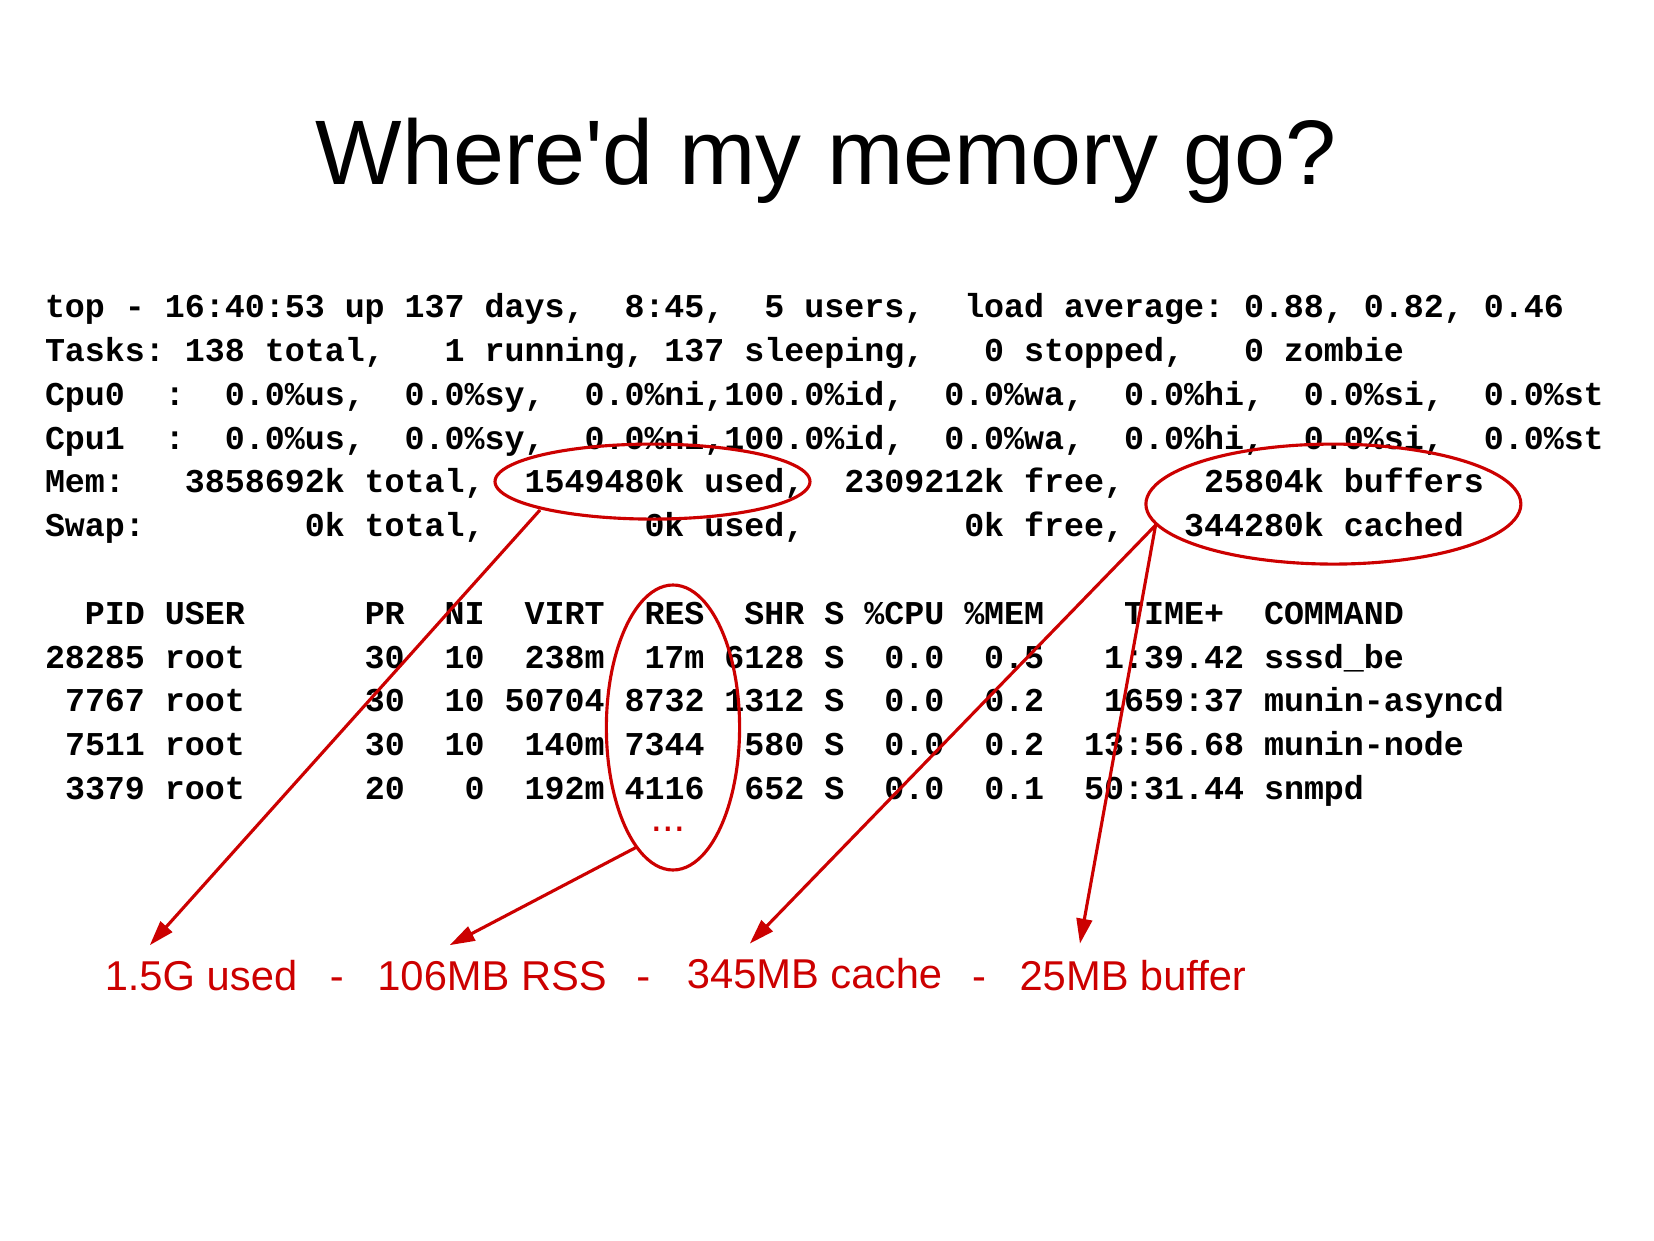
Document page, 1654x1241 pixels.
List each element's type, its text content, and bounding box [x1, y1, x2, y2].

text_box 106MB RSS [362, 945, 621, 1007]
list top - 16:40:53 up 137 days, 8:45, 5 users, load average: 0.88, 0.82, 0.46 Tasks: 138 total, 1 running, 137 sleeping, 0 stopped, 0 zombie Cpu0 : 0.0%us, 0.0%sy, 0.0%ni,100.0%id, 0.0%wa, 0.0%hi, 0.0%si, 0.0%st Cpu1 : 0.0%us, 0.0%sy, 0.0%ni,100.0%id, 0.0%wa, 0.0%hi, 0.0%si, 0.0%st Mem: 3858692k total, 1549480k used, 2309212k free, 25804k buffers Swap: 0k total, 0k used, 0k free, 344280k cached PID USER PR NI VIRT RES SHR S %CPU %MEM TIME+ COMMAND 28285 root 30 10 238m 17m 6128 S 0.0 0.5 1:39.42 sssd_be 7767 root 30 10 50704 8732 1312 S 0.0 0.2 1659:37 munin-asyncd 7511 root 30 10 140m 7344 580 S 0.0 0.2 13:56.68 munin-node 3379 root 20 0 192m 4116 652 S 0.0 0.1 50:31.44 snmpd [813, 533, 1152, 882]
text_box - [621, 945, 666, 1007]
list top - 16:40:53 up 137 days, 8:45, 5 users, load average: 0.88, 0.82, 0.46 Tasks: 138 total, 1 running, 137 sleeping, 0 stopped, 0 zombie Cpu0 : 0.0%us, 0.0%sy, 0.0%ni,100.0%id, 0.0%wa, 0.0%hi, 0.0%si, 0.0%st Cpu1 : 0.0%us, 0.0%sy, 0.0%ni,100.0%id, 0.0%wa, 0.0%hi, 0.0%si, 0.0%st Mem: 3858692k total, 1549480k used, 2309212k free, 25804k buffers Swap: 0k total, 0k used, 0k free, 344280k cached PID USER PR NI VIRT RES SHR S %CPU %MEM TIME+ COMMAND 28285 root 30 10 238m 17m 6128 S 0.0 0.5 1:39.42 sssd_be 7767 root 30 10 50704 8732 1312 S 0.0 0.2 1659:37 munin-asyncd 7511 root 30 10 140m 7344 580 S 0.0 0.2 13:56.68 munin-node 3379 root 20 0 192m 4116 652 S 0.0 0.1 50:31.44 snmpd [608, 587, 738, 868]
text_box 25MB buffer [1004, 945, 1262, 1007]
text_box - [957, 945, 1001, 1007]
title Where'd my memory go? [82, 49, 1571, 257]
text_box ... [635, 785, 701, 848]
text_box 1.5G used [90, 945, 315, 1007]
text_box - [315, 945, 359, 1007]
list top - 16:40:53 up 137 days, 8:45, 5 users, load average: 0.88, 0.82, 0.46 Tasks: 138 total, 1 running, 137 sleeping, 0 stopped, 0 zombie Cpu0 : 0.0%us, 0.0%sy, 0.0%ni,100.0%id, 0.0%wa, 0.0%hi, 0.0%si, 0.0%st Cpu1 : 0.0%us, 0.0%sy, 0.0%ni,100.0%id, 0.0%wa, 0.0%hi, 0.0%si, 0.0%st Mem: 3858692k total, 1549480k used, 2309212k free, 25804k buffers Swap: 0k total, 0k used, 0k free, 344280k cached PID USER PR NI VIRT RES SHR S %CPU %MEM TIME+ COMMAND 28285 root 30 10 238m 17m 6128 S 0.0 0.5 1:39.42 sssd_be 7767 root 30 10 50704 8732 1312 S 0.0 0.2 1659:37 munin-asyncd 7511 root 30 10 140m 7344 580 S 0.0 0.2 13:56.68 munin-node 3379 root 20 0 192m 4116 652 S 0.0 0.1 50:31.44 snmpd [45, 290, 1606, 882]
text_box 345MB cache [672, 943, 958, 1006]
list top - 16:40:53 up 137 days, 8:45, 5 users, load average: 0.88, 0.82, 0.46 Tasks: 138 total, 1 running, 137 sleeping, 0 stopped, 0 zombie Cpu0 : 0.0%us, 0.0%sy, 0.0%ni,100.0%id, 0.0%wa, 0.0%hi, 0.0%si, 0.0%st Cpu1 : 0.0%us, 0.0%sy, 0.0%ni,100.0%id, 0.0%wa, 0.0%hi, 0.0%si, 0.0%st Mem: 3858692k total, 1549480k used, 2309212k free, 25804k buffers Swap: 0k total, 0k used, 0k free, 344280k cached PID USER PR NI VIRT RES SHR S %CPU %MEM TIME+ COMMAND 28285 root 30 10 238m 17m 6128 S 0.0 0.5 1:39.42 sssd_be 7767 root 30 10 50704 8732 1312 S 0.0 0.2 1659:37 munin-asyncd 7511 root 30 10 140m 7344 580 S 0.0 0.2 13:56.68 munin-node 3379 root 20 0 192m 4116 652 S 0.0 0.1 50:31.44 snmpd [497, 446, 808, 517]
list top - 16:40:53 up 137 days, 8:45, 5 users, load average: 0.88, 0.82, 0.46 Tasks: 138 total, 1 running, 137 sleeping, 0 stopped, 0 zombie Cpu0 : 0.0%us, 0.0%sy, 0.0%ni,100.0%id, 0.0%wa, 0.0%hi, 0.0%si, 0.0%st Cpu1 : 0.0%us, 0.0%sy, 0.0%ni,100.0%id, 0.0%wa, 0.0%hi, 0.0%si, 0.0%st Mem: 3858692k total, 1549480k used, 2309212k free, 25804k buffers Swap: 0k total, 0k used, 0k free, 344280k cached PID USER PR NI VIRT RES SHR S %CPU %MEM TIME+ COMMAND 28285 root 30 10 238m 17m 6128 S 0.0 0.5 1:39.42 sssd_be 7767 root 30 10 50704 8732 1312 S 0.0 0.2 1659:37 munin-asyncd 7511 root 30 10 140m 7344 580 S 0.0 0.2 13:56.68 munin-node 3379 root 20 0 192m 4116 652 S 0.0 0.1 50:31.44 snmpd [1148, 446, 1519, 562]
